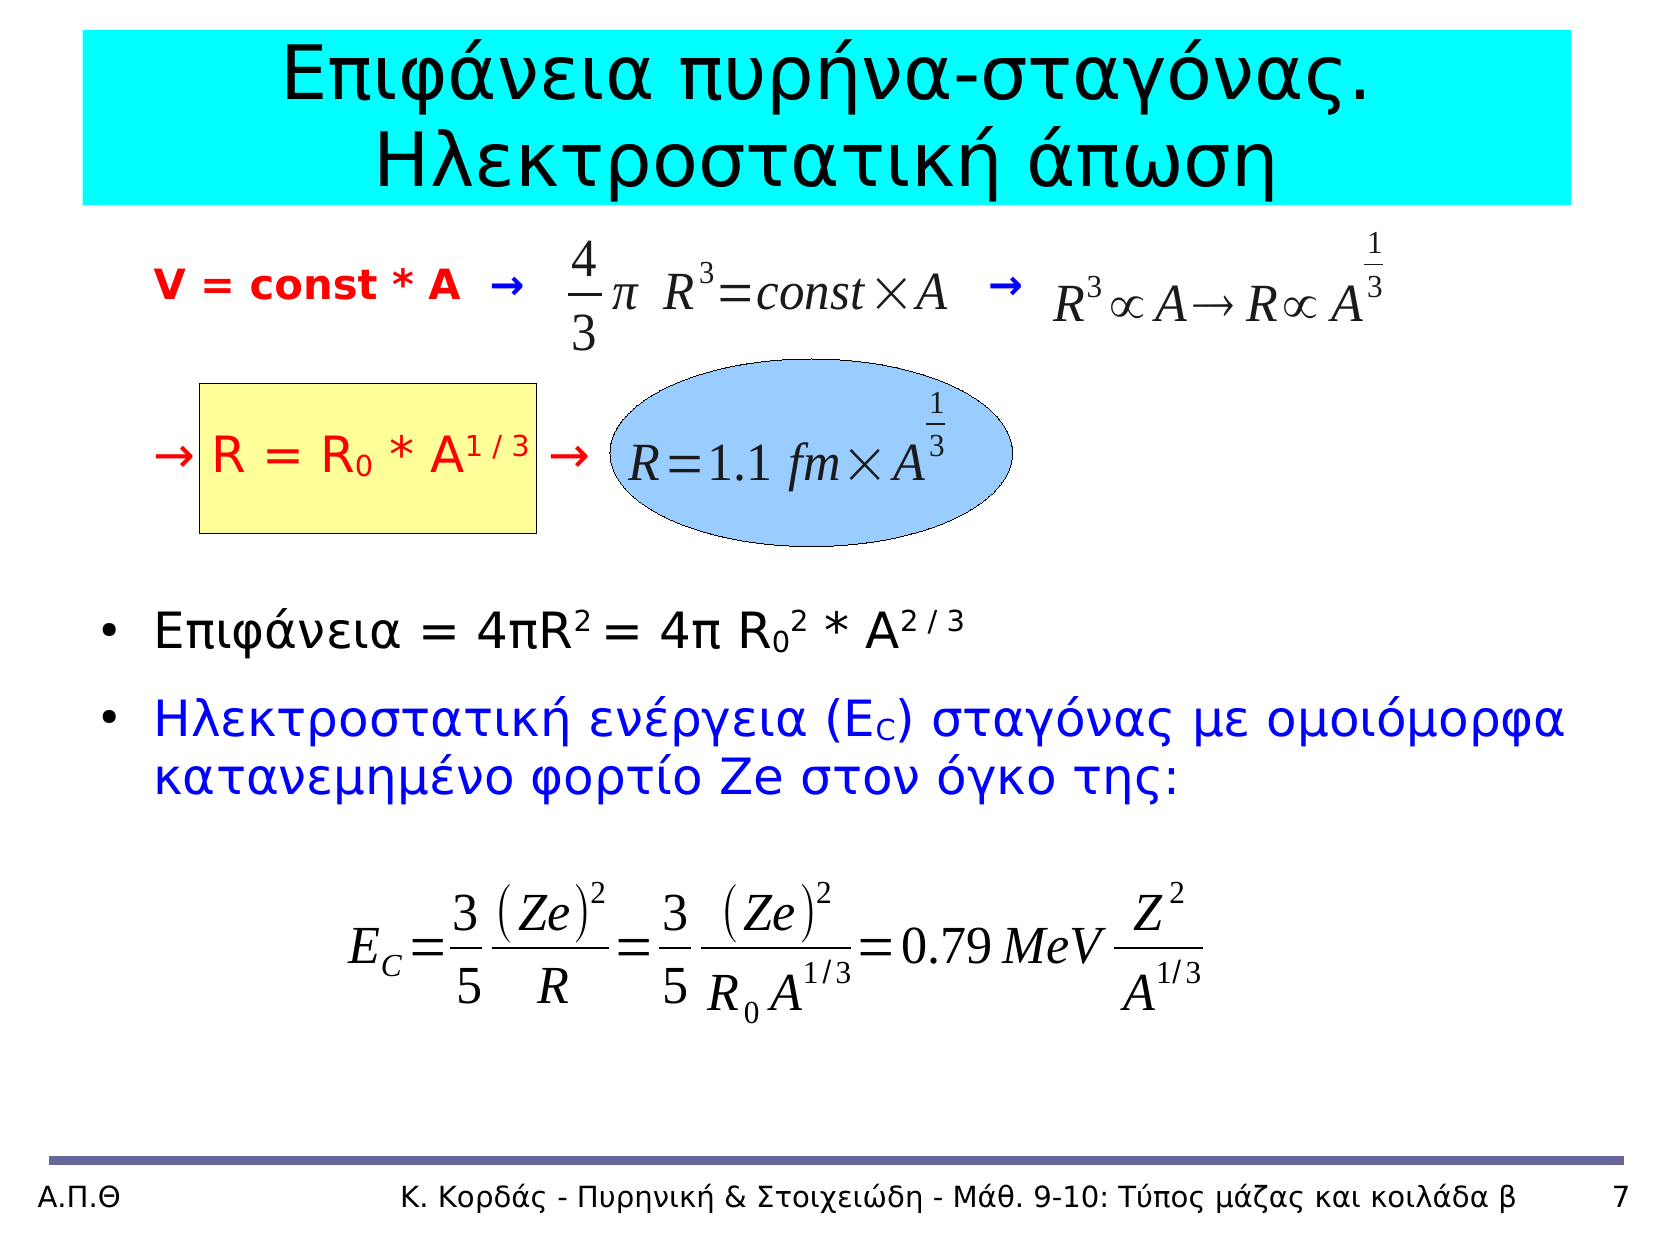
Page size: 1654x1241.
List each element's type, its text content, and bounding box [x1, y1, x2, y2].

chart [335, 873, 1219, 1033]
chart [1037, 223, 1398, 338]
chart [612, 382, 960, 498]
title Επιφάνεια πυρήνα-σταγόνας. Hλεκτροστατική άπωση [82, 29, 1571, 205]
chart [552, 225, 962, 366]
list V = const * A → → → R = R0 * A1 / 3 → Επιφάνεια = 4πR2 = 4π R02 * A2 / 3 Ηλεκτροστατική ενέργεια (EC) σταγόνας με ομοιόμορφα κατανεμημένο φορτίο Ζe στον όγκο της: [82, 260, 1571, 1148]
